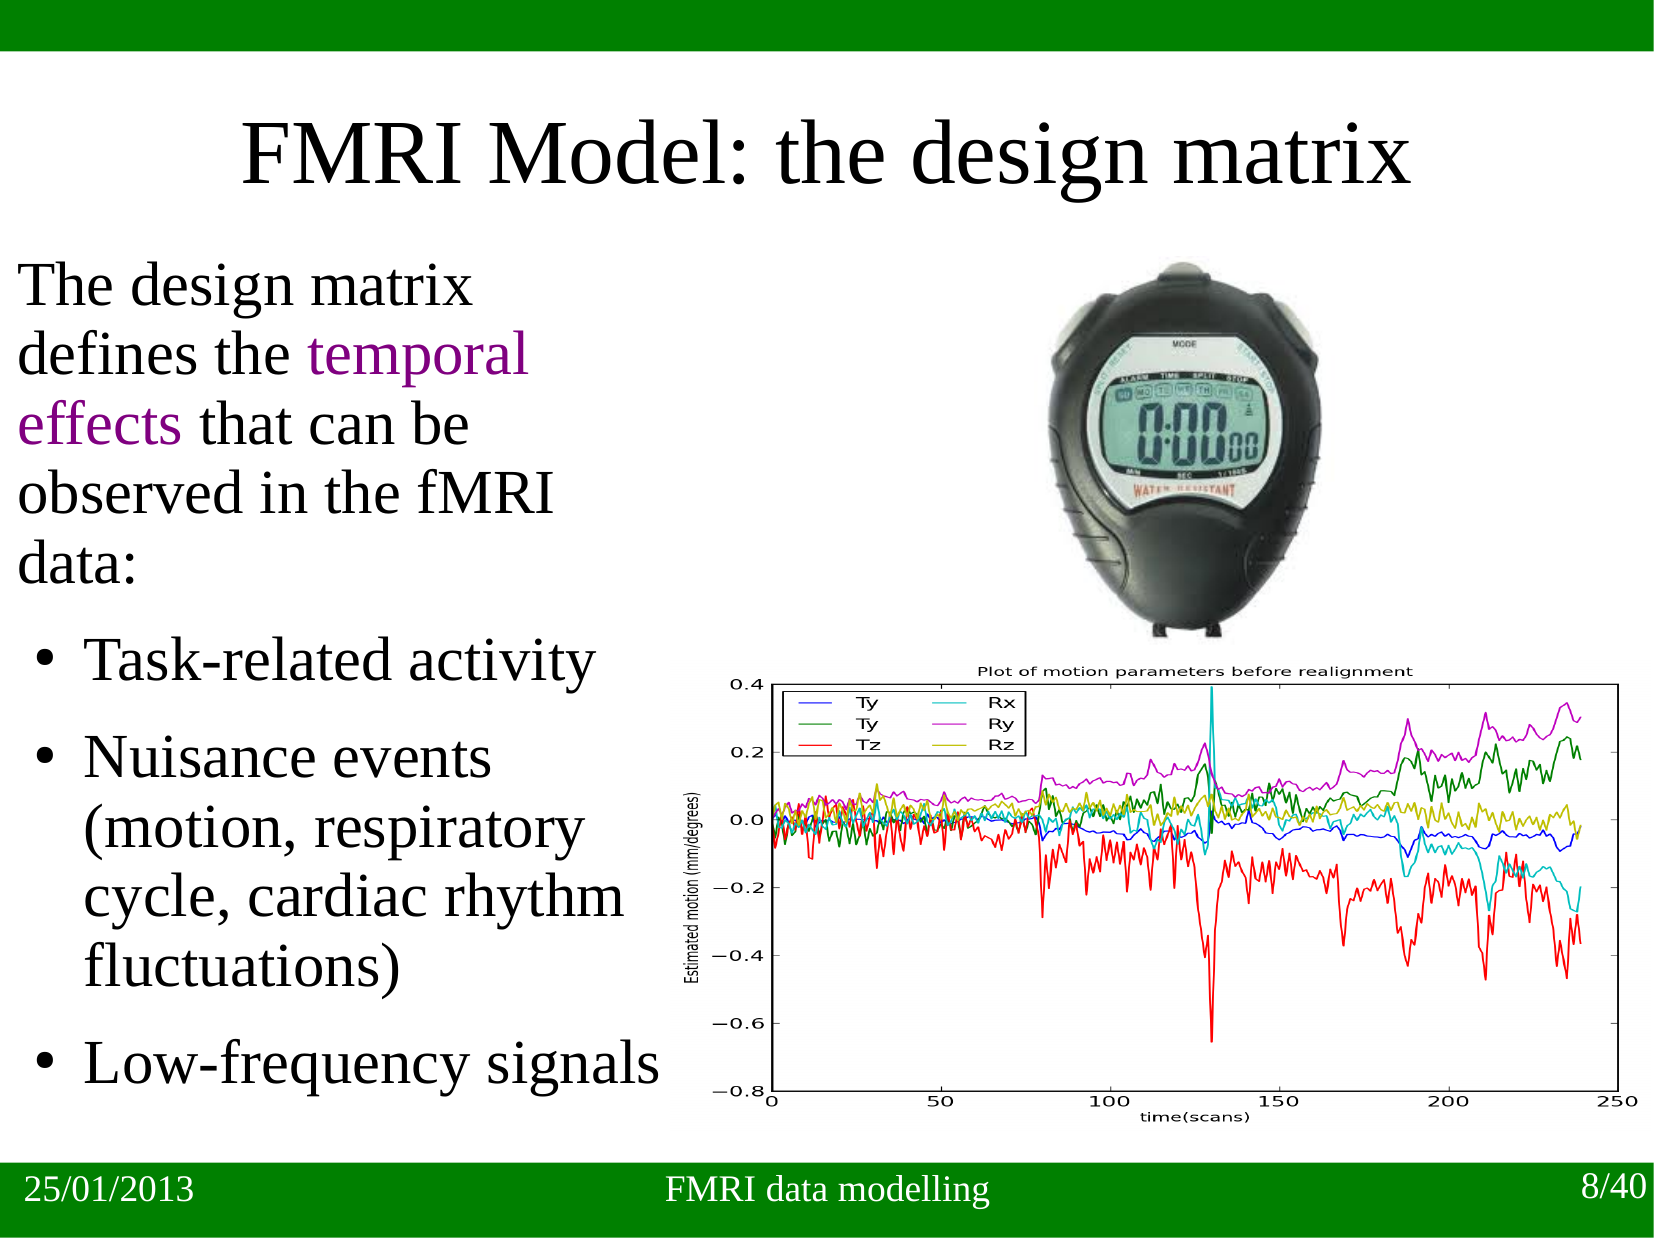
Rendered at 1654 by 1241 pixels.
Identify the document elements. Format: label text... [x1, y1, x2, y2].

title FMRI Model: the design matrix [82, 56, 1571, 250]
picture [670, 256, 1651, 1131]
list The design matrix defines the temporal effects that can be observed in the fMRI data: Task-related activity Nuisance events (motion, respiratory cycle, cardiac rhythm fluctuations) Low-frequency signals [17, 249, 671, 1154]
